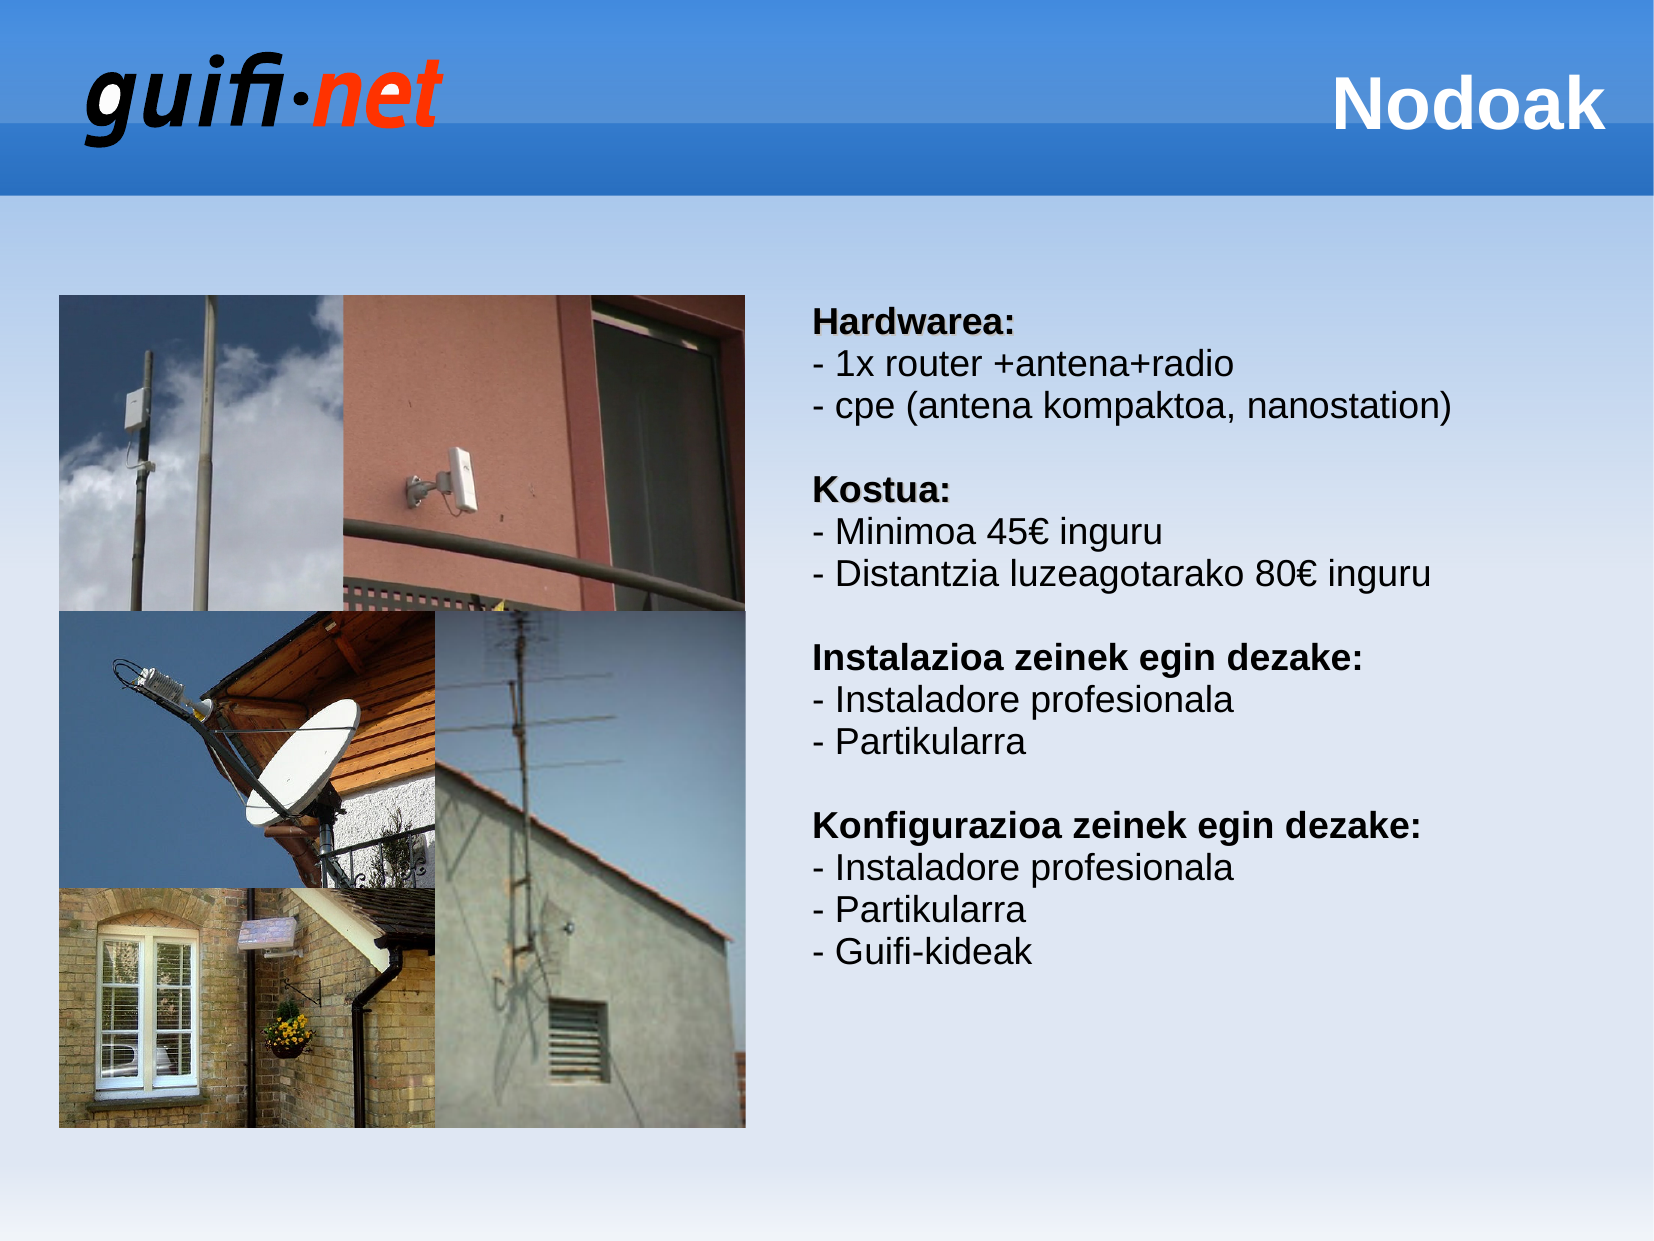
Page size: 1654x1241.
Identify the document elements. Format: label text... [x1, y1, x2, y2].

text_box Hardwarea: - 1x router +antena+radio - cpe (antena kompaktoa, nanostation) Kostua: - Minimoa 45€ inguru - Distantzia luzeagotarako 80€ inguru Instalazioa zeinek egin dezake: - Instaladore profesionala - Partikularra Konfigurazioa zeinek egin dezake: - Instaladore profesionala - Partikularra - Guifi-kideak [797, 293, 1621, 1190]
title Nodoak [118, 0, 1607, 208]
picture [0, 0, 1654, 1241]
